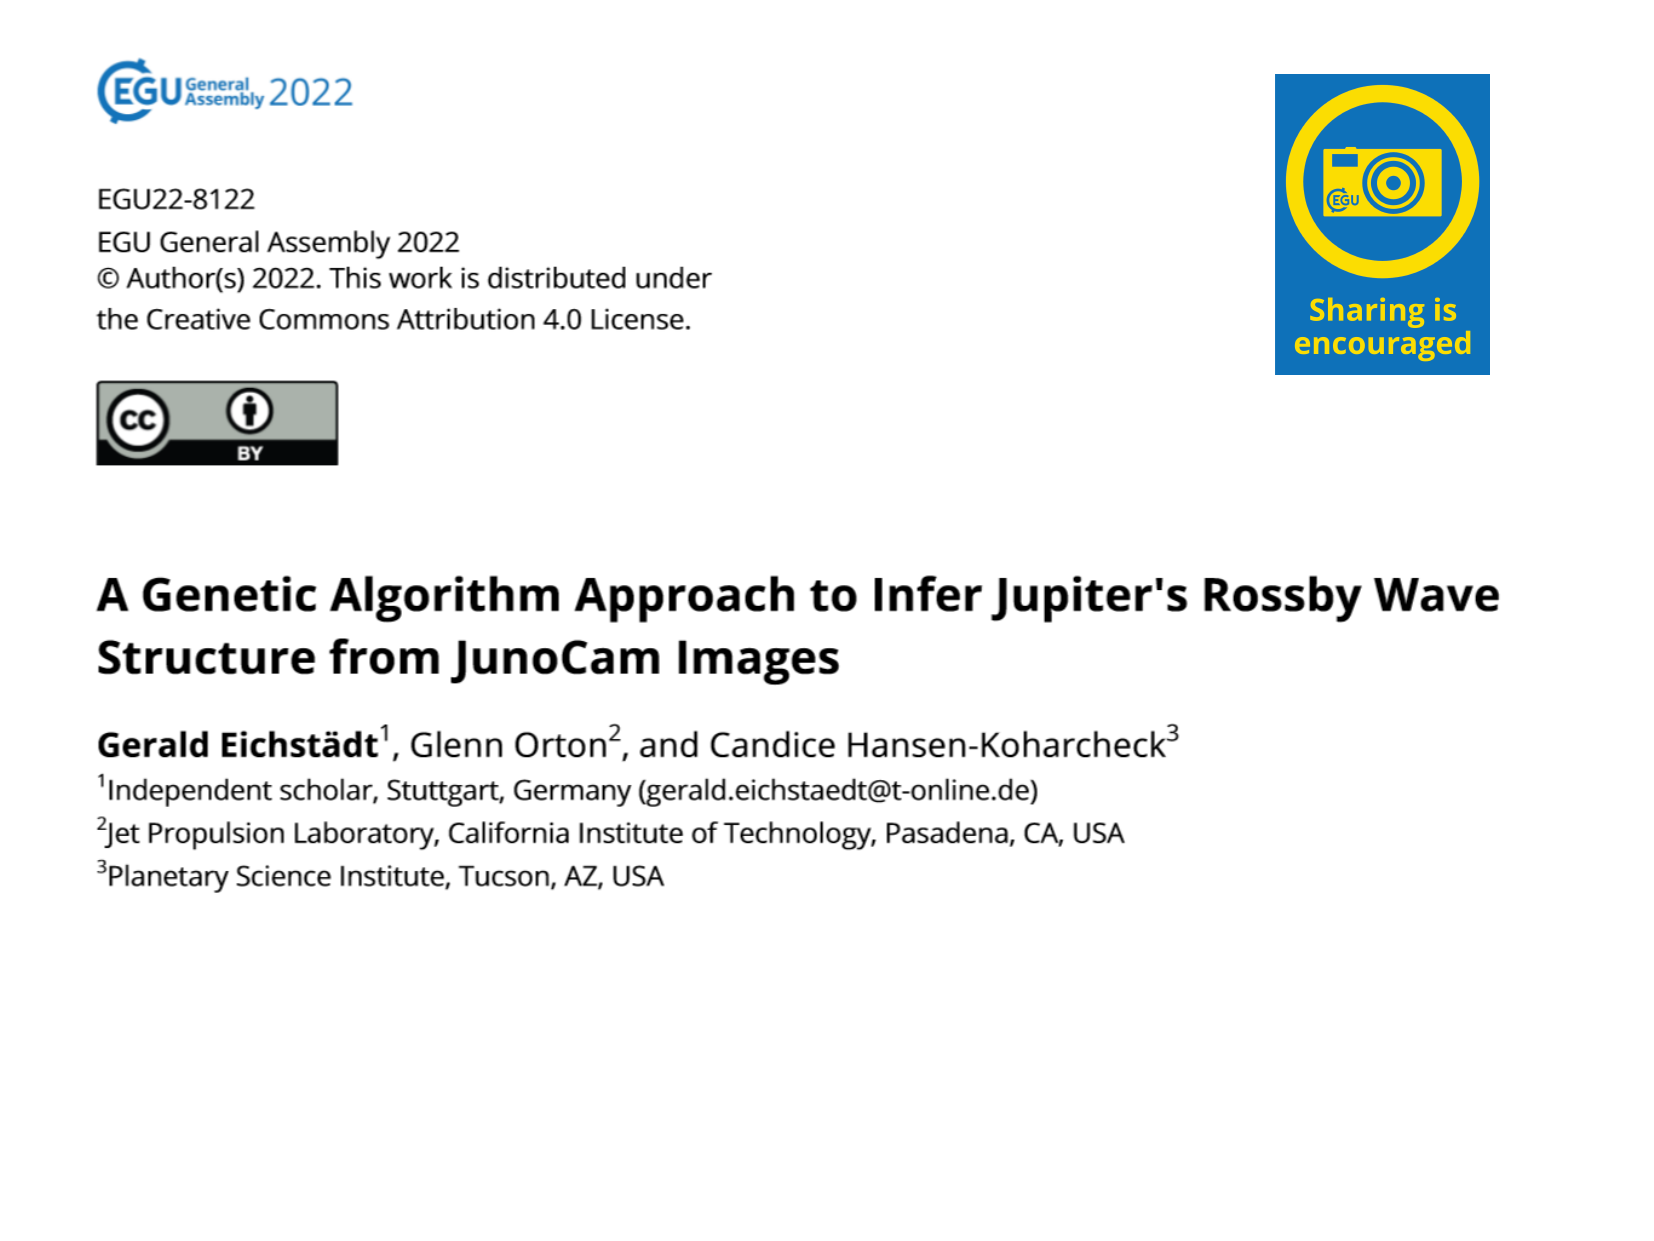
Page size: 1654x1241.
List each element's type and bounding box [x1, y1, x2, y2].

picture [0, 15, 1654, 945]
